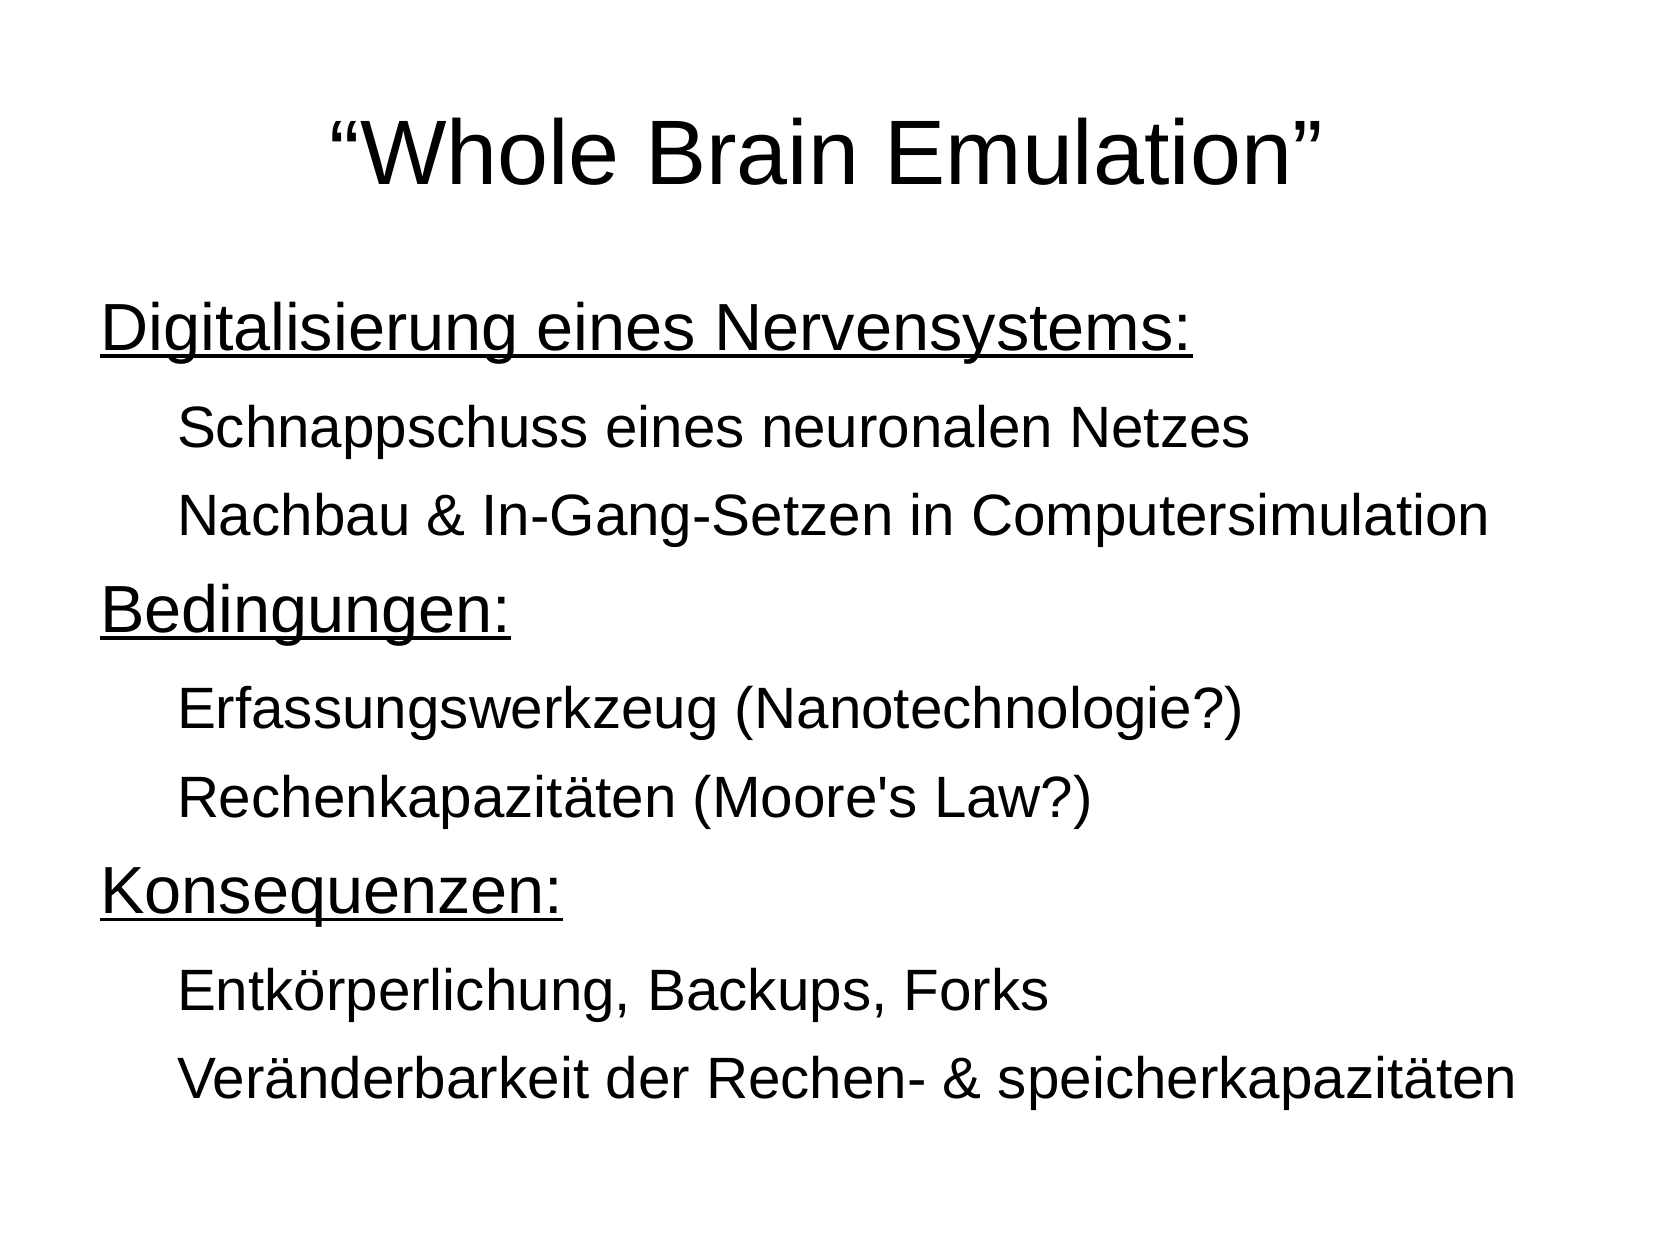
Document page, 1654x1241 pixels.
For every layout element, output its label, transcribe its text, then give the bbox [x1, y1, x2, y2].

title “Whole Brain Emulation” [82, 49, 1571, 257]
list Digitalisierung eines Nervensystems: Schnappschuss eines neuronalen Netzes Nachbau & In-Gang-Setzen in Computersimulation Bedingungen: Erfassungswerkzeug (Nanotechnologie?) Rechenkapazitäten (Moore's Law?) Konsequenzen: Entkörperlichung, Backups, Forks Veränderbarkeit der Rechen- & speicherkapazitäten [82, 290, 1571, 1112]
